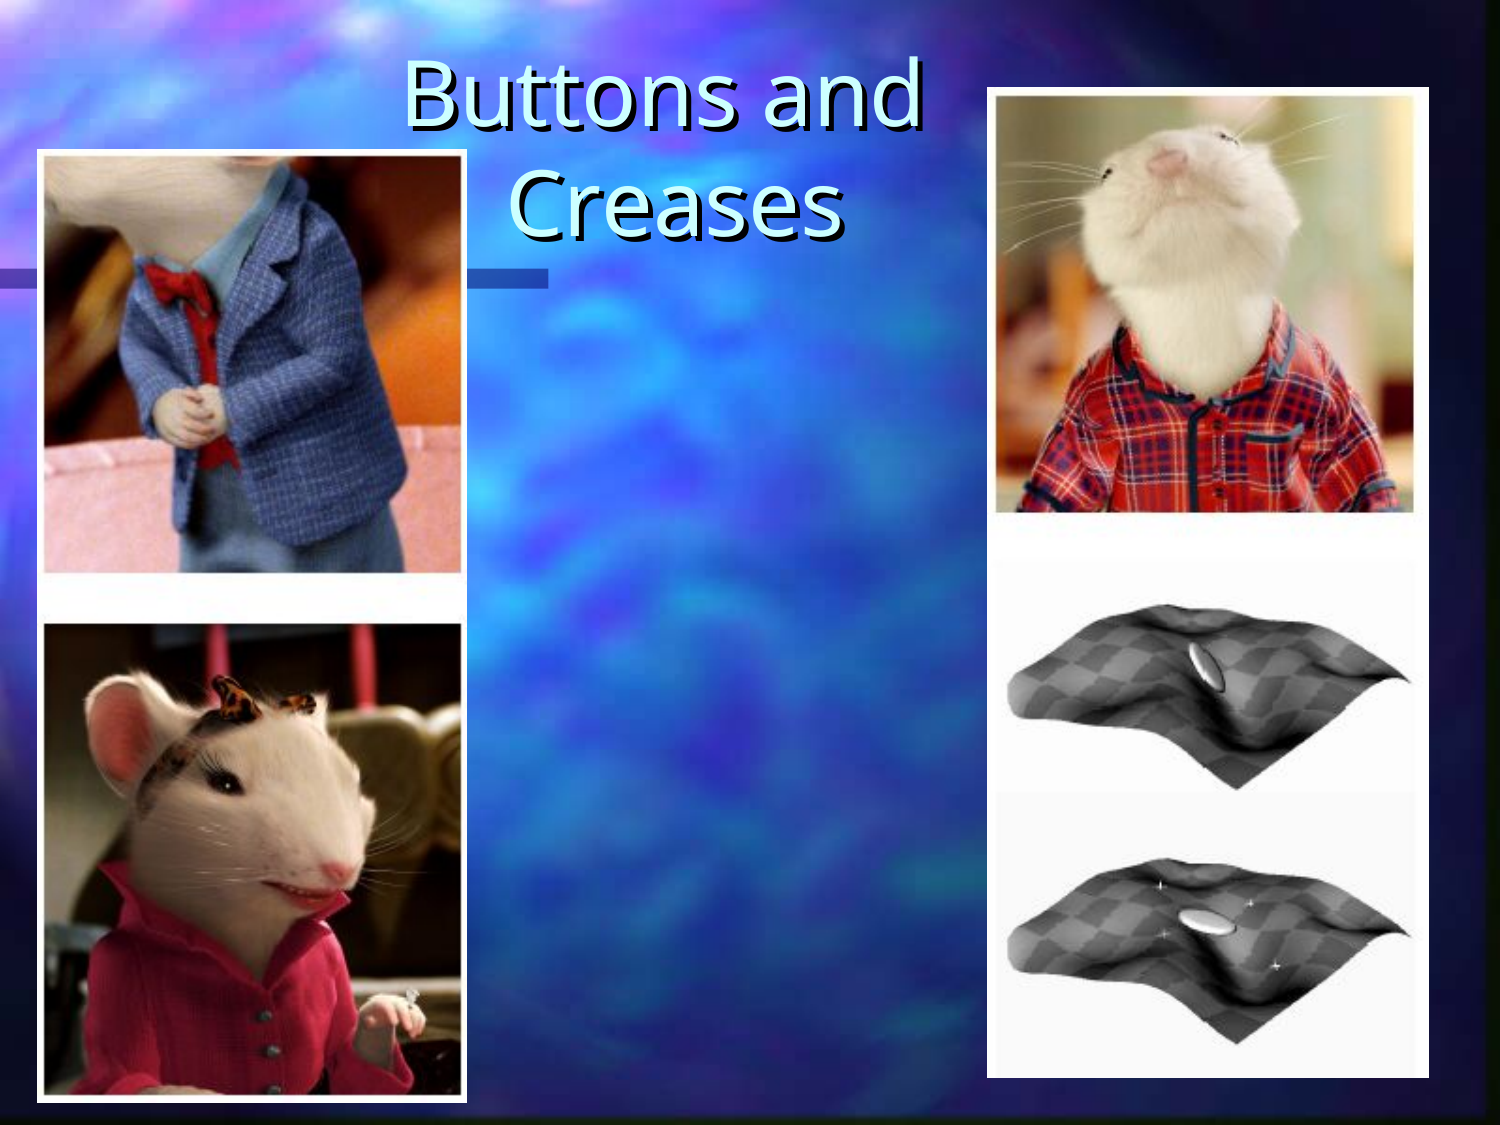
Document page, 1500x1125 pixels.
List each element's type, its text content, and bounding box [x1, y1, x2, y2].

picture [0, 0, 1500, 1125]
title Buttons and Creases [37, 27, 1313, 263]
